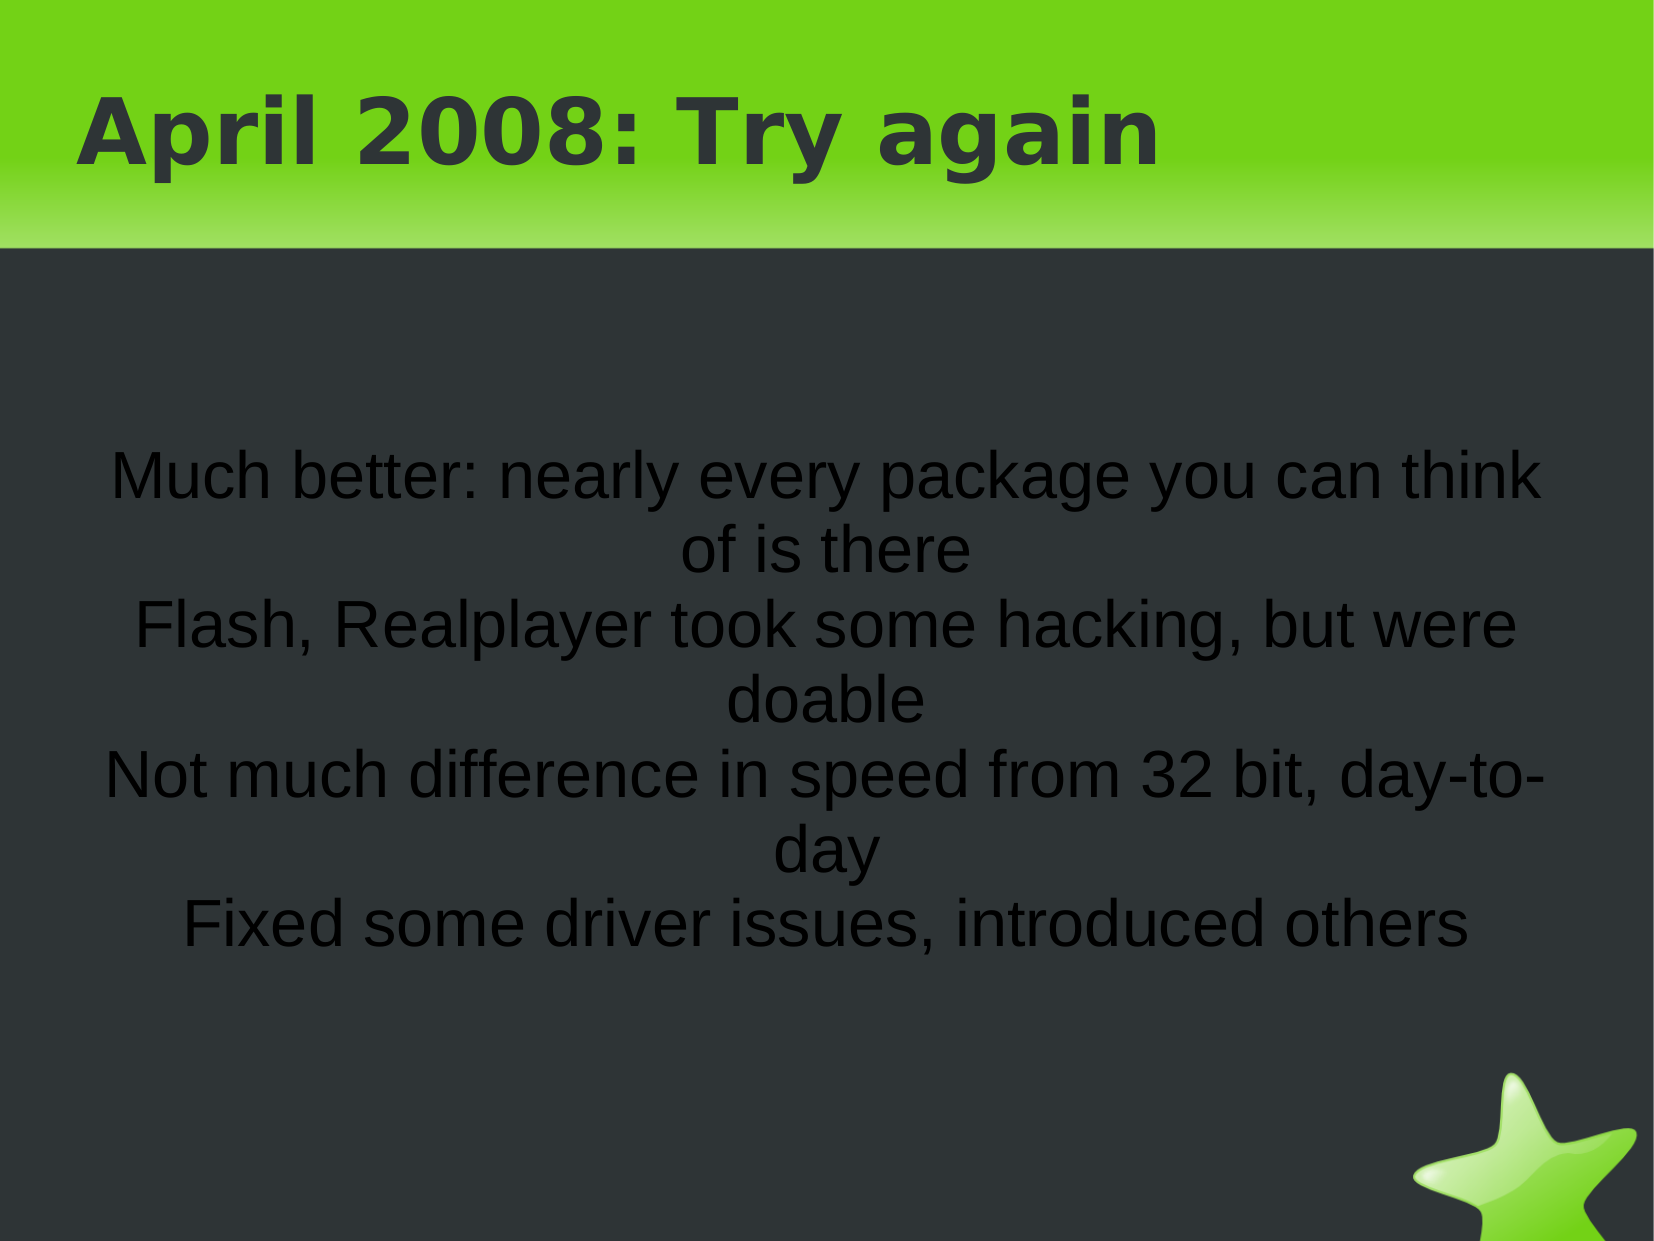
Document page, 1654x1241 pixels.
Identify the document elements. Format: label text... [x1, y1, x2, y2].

picture [0, 0, 1654, 1241]
subtitle Much better: nearly every package you can think of is there Flash, Realplayer took some hacking, but were doable Not much difference in speed from 32 bit, day-to-day Fixed some driver issues, introduced others [82, 297, 1571, 1102]
title April 2008: Try again [76, 36, 1565, 229]
